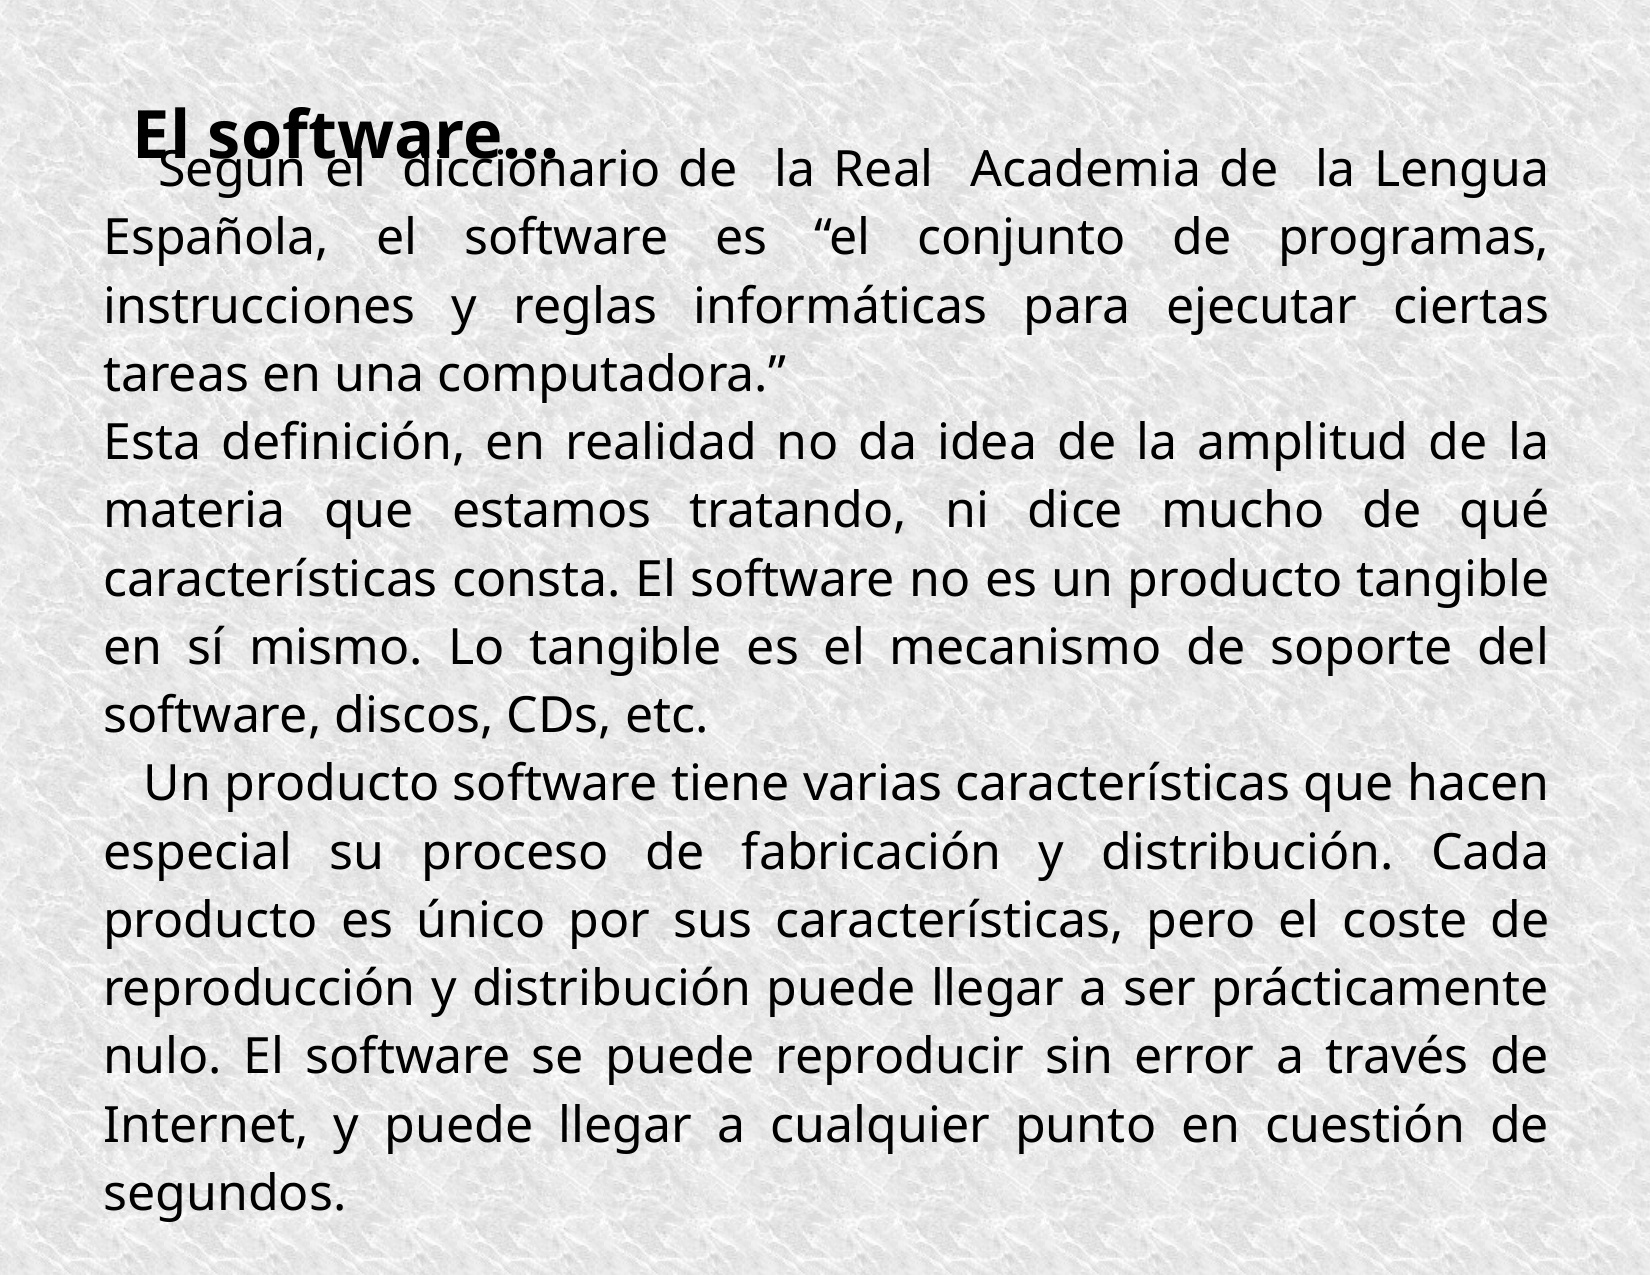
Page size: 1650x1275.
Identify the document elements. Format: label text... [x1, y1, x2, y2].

picture [0, 0, 1650, 1275]
text_box Según el diccionario de la Real Academia de la Lengua Española, el software es “el conjunto de programas, instrucciones y reglas informáticas para ejecutar ciertas tareas en una computadora.” Esta definición, en realidad no da idea de la amplitud de la materia que estamos tratando, ni dice mucho de qué características consta. El software no es un producto tangible en sí mismo. Lo tangible es el mecanismo de soporte del software, discos, CDs, etc. Un producto software tiene varias características que hacen especial su proceso de fabricación y distribución. Cada producto es único por sus características, pero el coste de reproducción y distribución puede llegar a ser prácticamente nulo. El software se puede reproducir sin error a través de Internet, y puede llegar a cualquier punto en cuestión de segundos. [88, 177, 1565, 1182]
text_box El software... [118, 84, 1536, 181]
